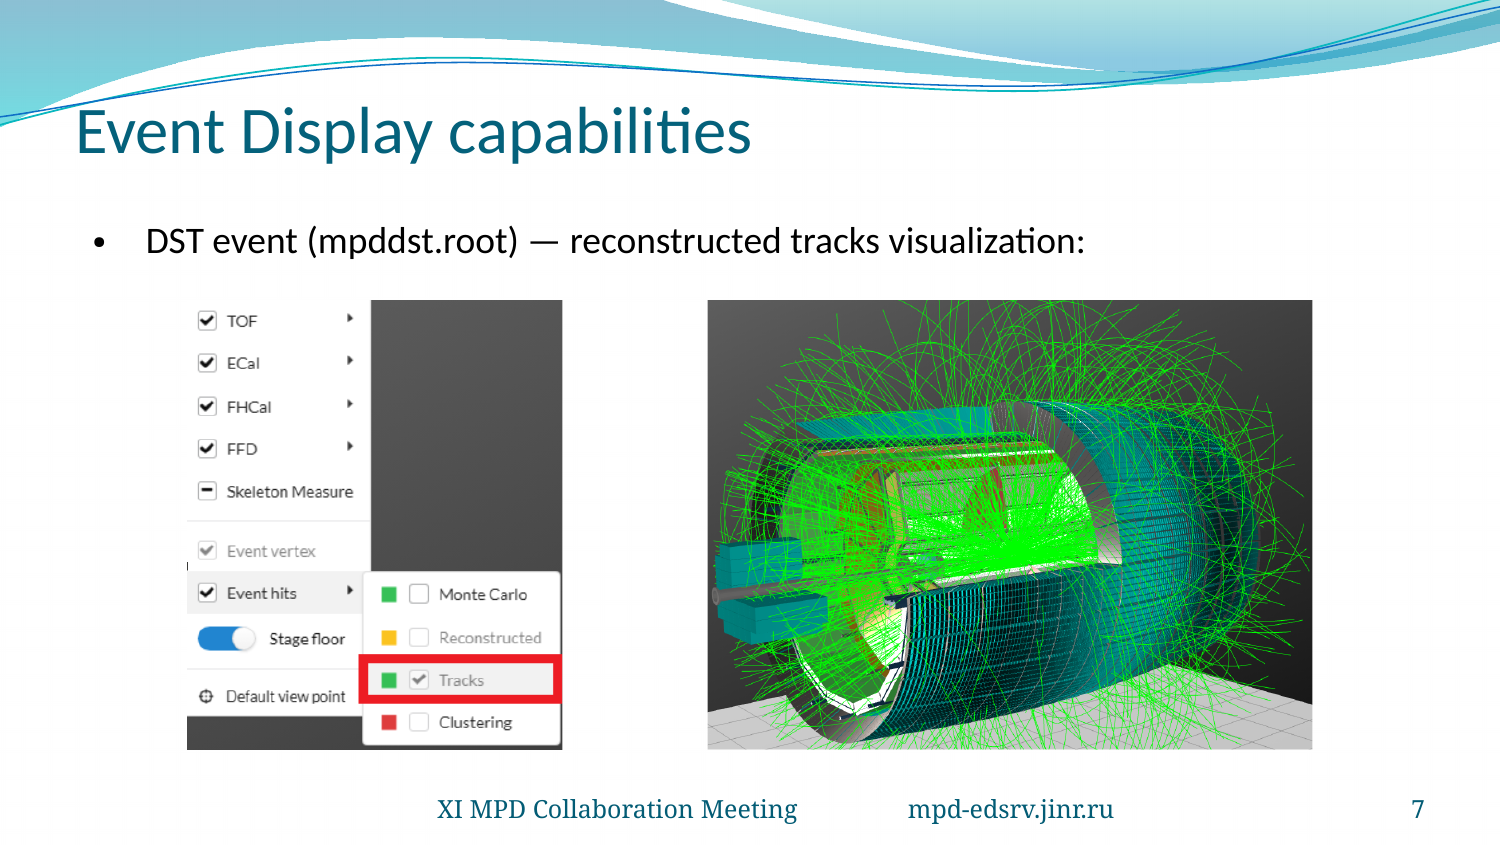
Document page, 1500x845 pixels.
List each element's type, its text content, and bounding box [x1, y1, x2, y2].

list DST event (mpddst.root) — reconstructed tracks visualization: [75, 225, 1426, 287]
title Event Display capabilities [75, 86, 1425, 188]
picture [707, 300, 1313, 751]
picture [187, 300, 563, 751]
